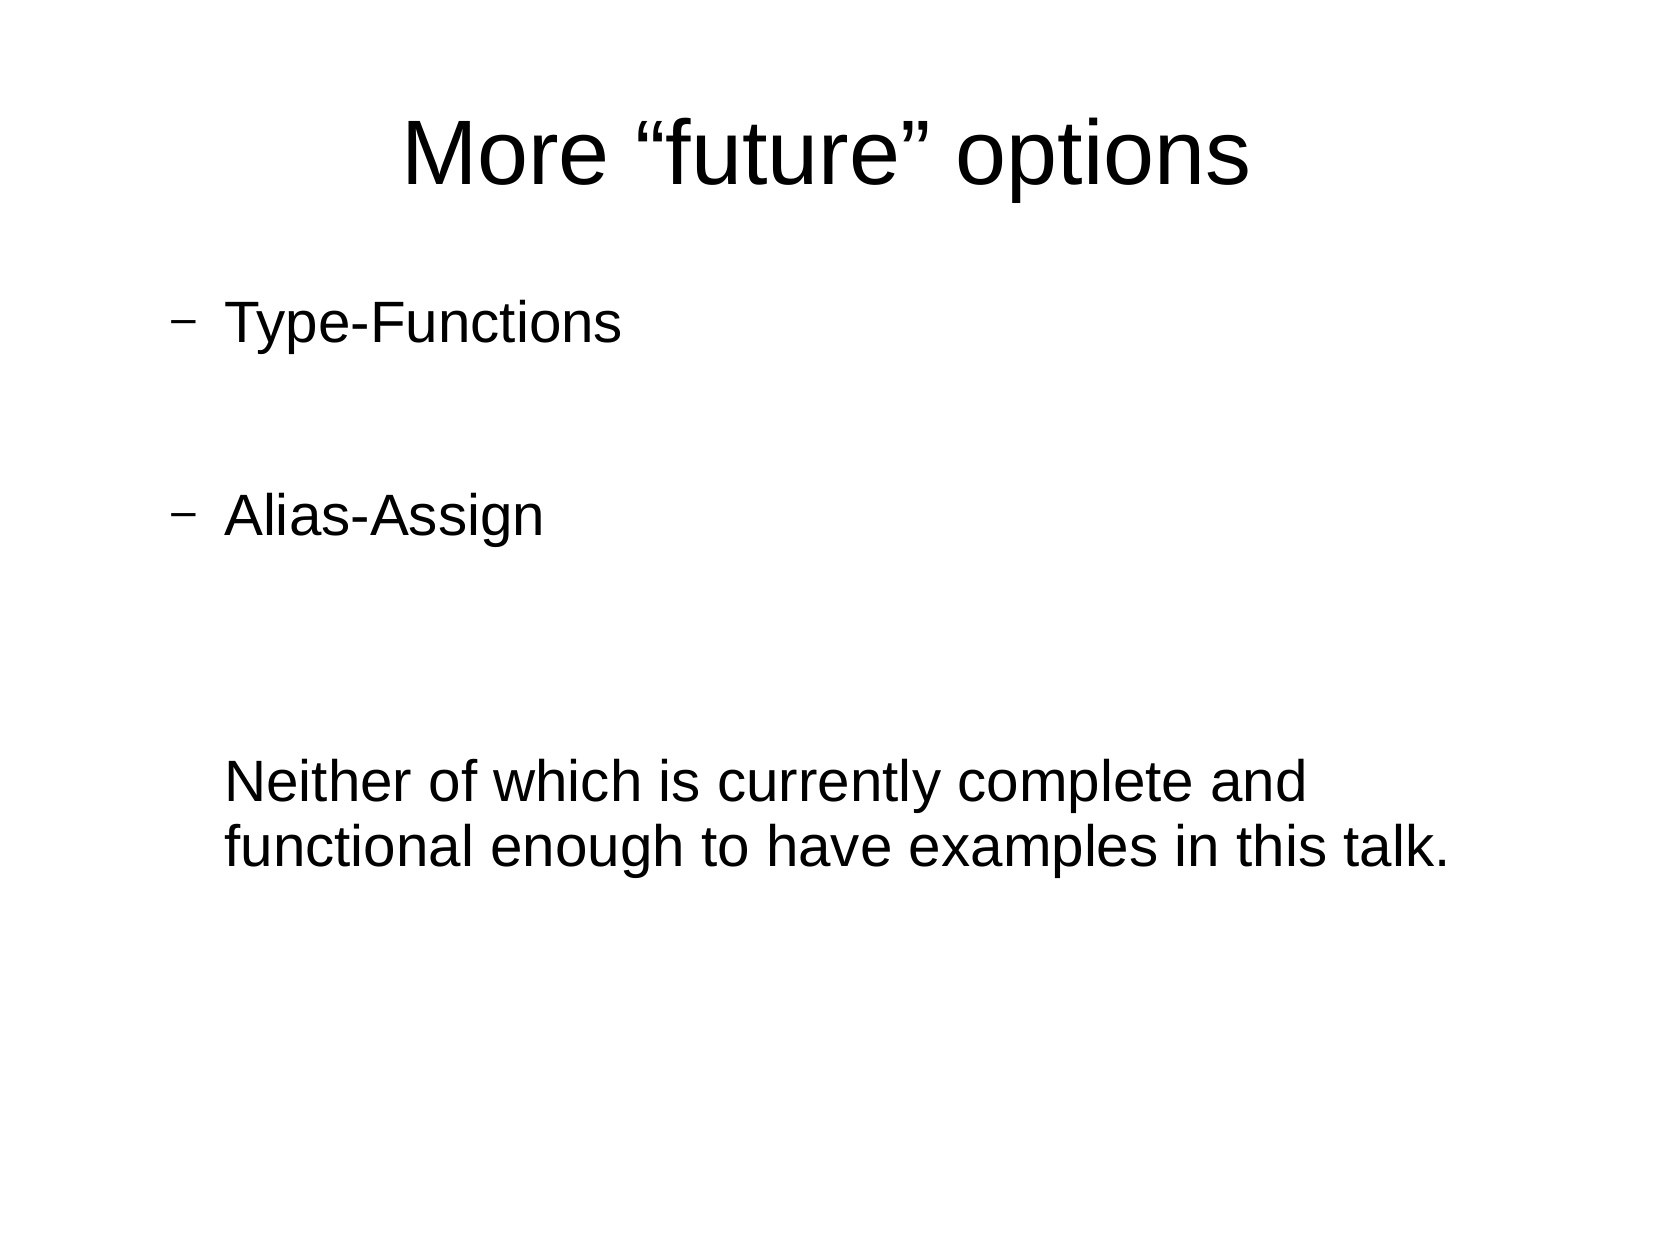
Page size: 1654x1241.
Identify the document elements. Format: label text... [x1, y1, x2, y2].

list Type-Functions Alias-Assign Neither of which is currently complete and functional enough to have examples in this talk. [82, 290, 1571, 1010]
title More “future” options [82, 49, 1571, 257]
